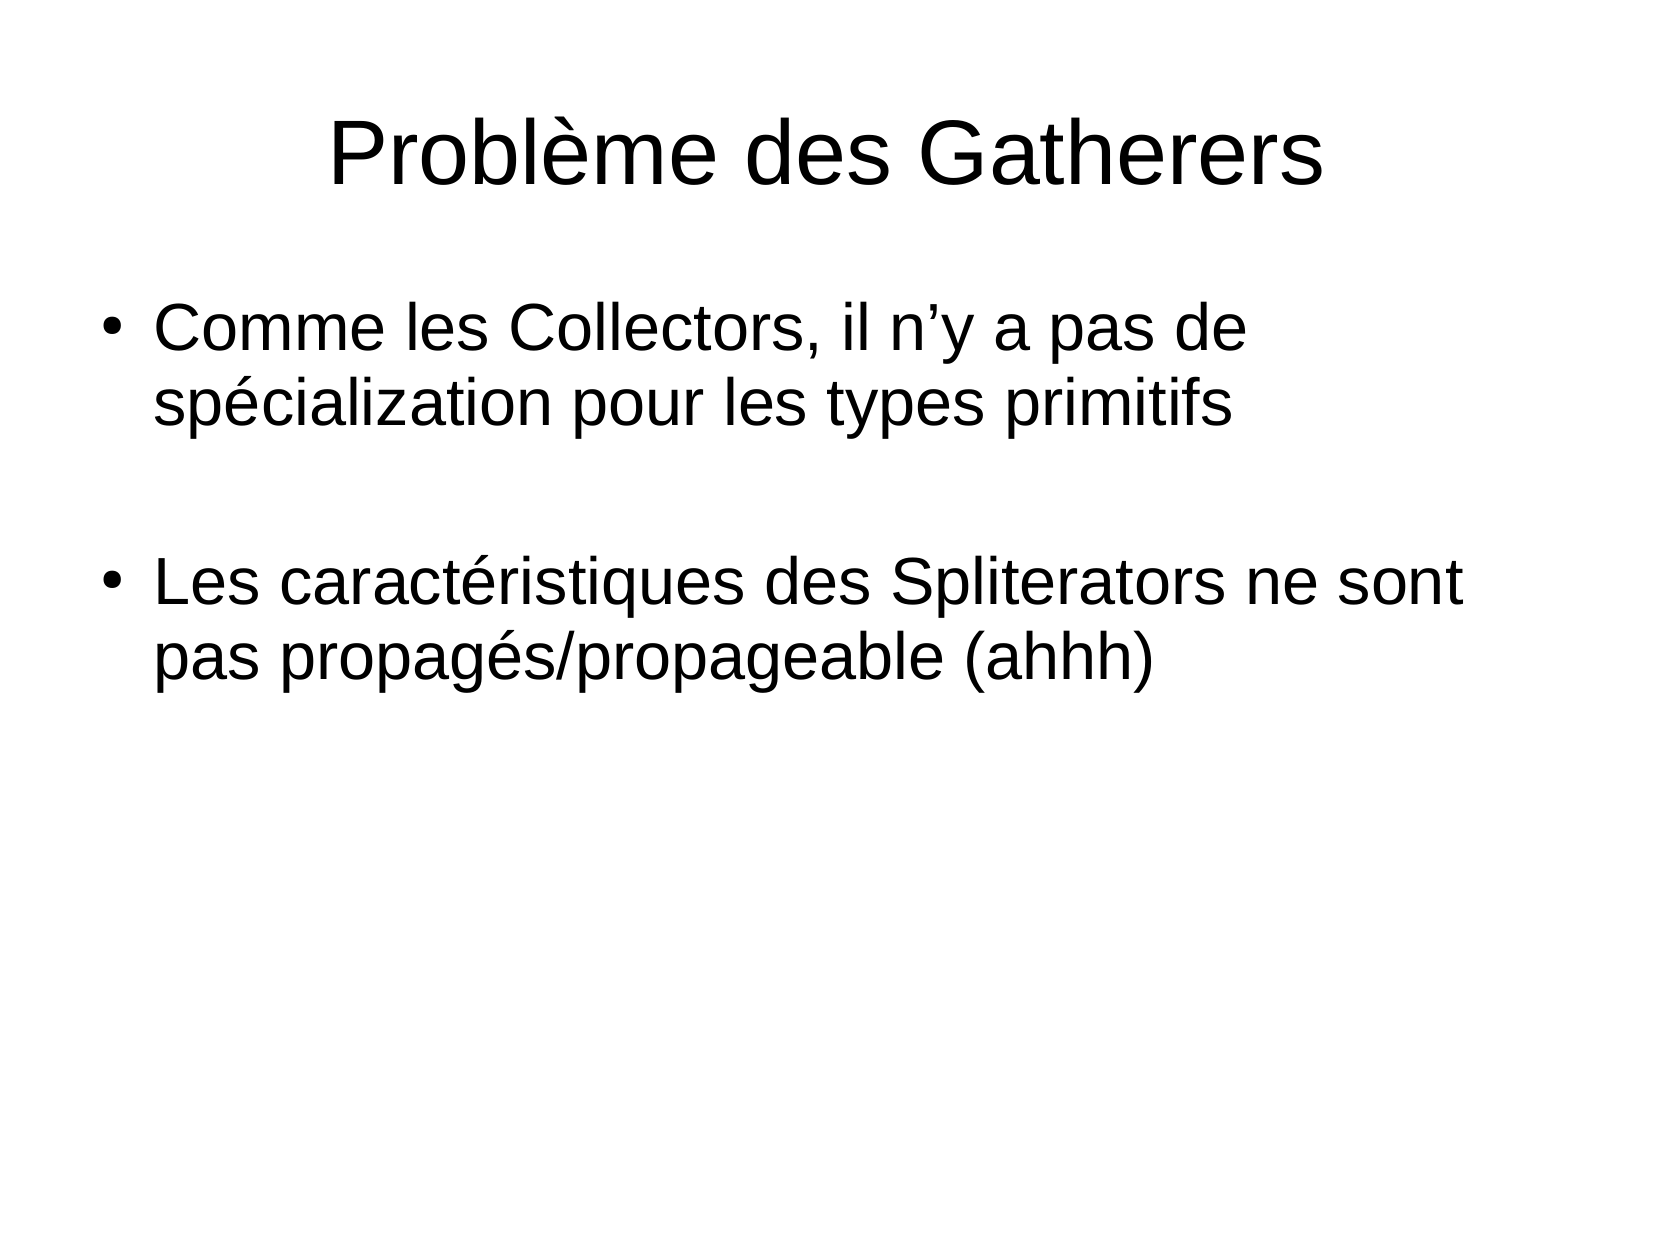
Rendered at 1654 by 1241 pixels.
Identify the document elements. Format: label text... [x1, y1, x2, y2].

title Problème des Gatherers [82, 49, 1571, 257]
list Comme les Collectors, il n’y a pas de spécialization pour les types primitifs Les caractéristiques des Spliterators ne sont pas propagés/propageable (ahhh) [82, 290, 1571, 1010]
